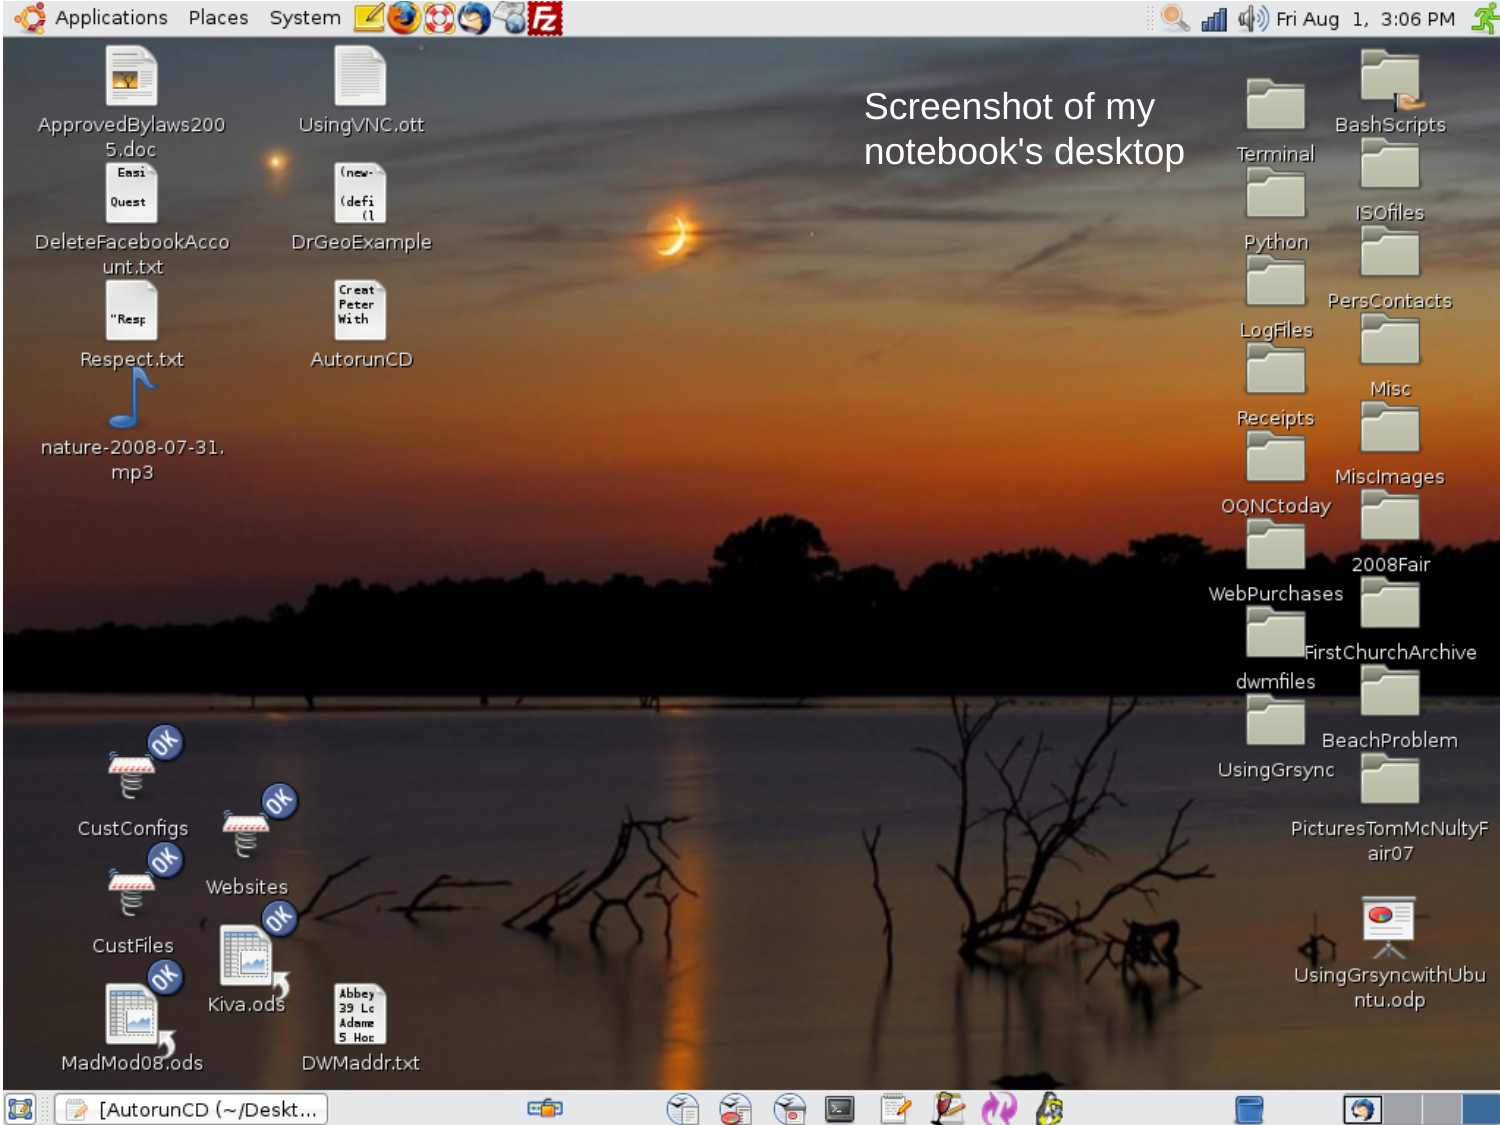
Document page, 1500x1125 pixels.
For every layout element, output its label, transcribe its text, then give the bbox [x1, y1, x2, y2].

text_box Screenshot of my notebook's desktop [849, 75, 1201, 180]
picture [3, 1, 1500, 1125]
